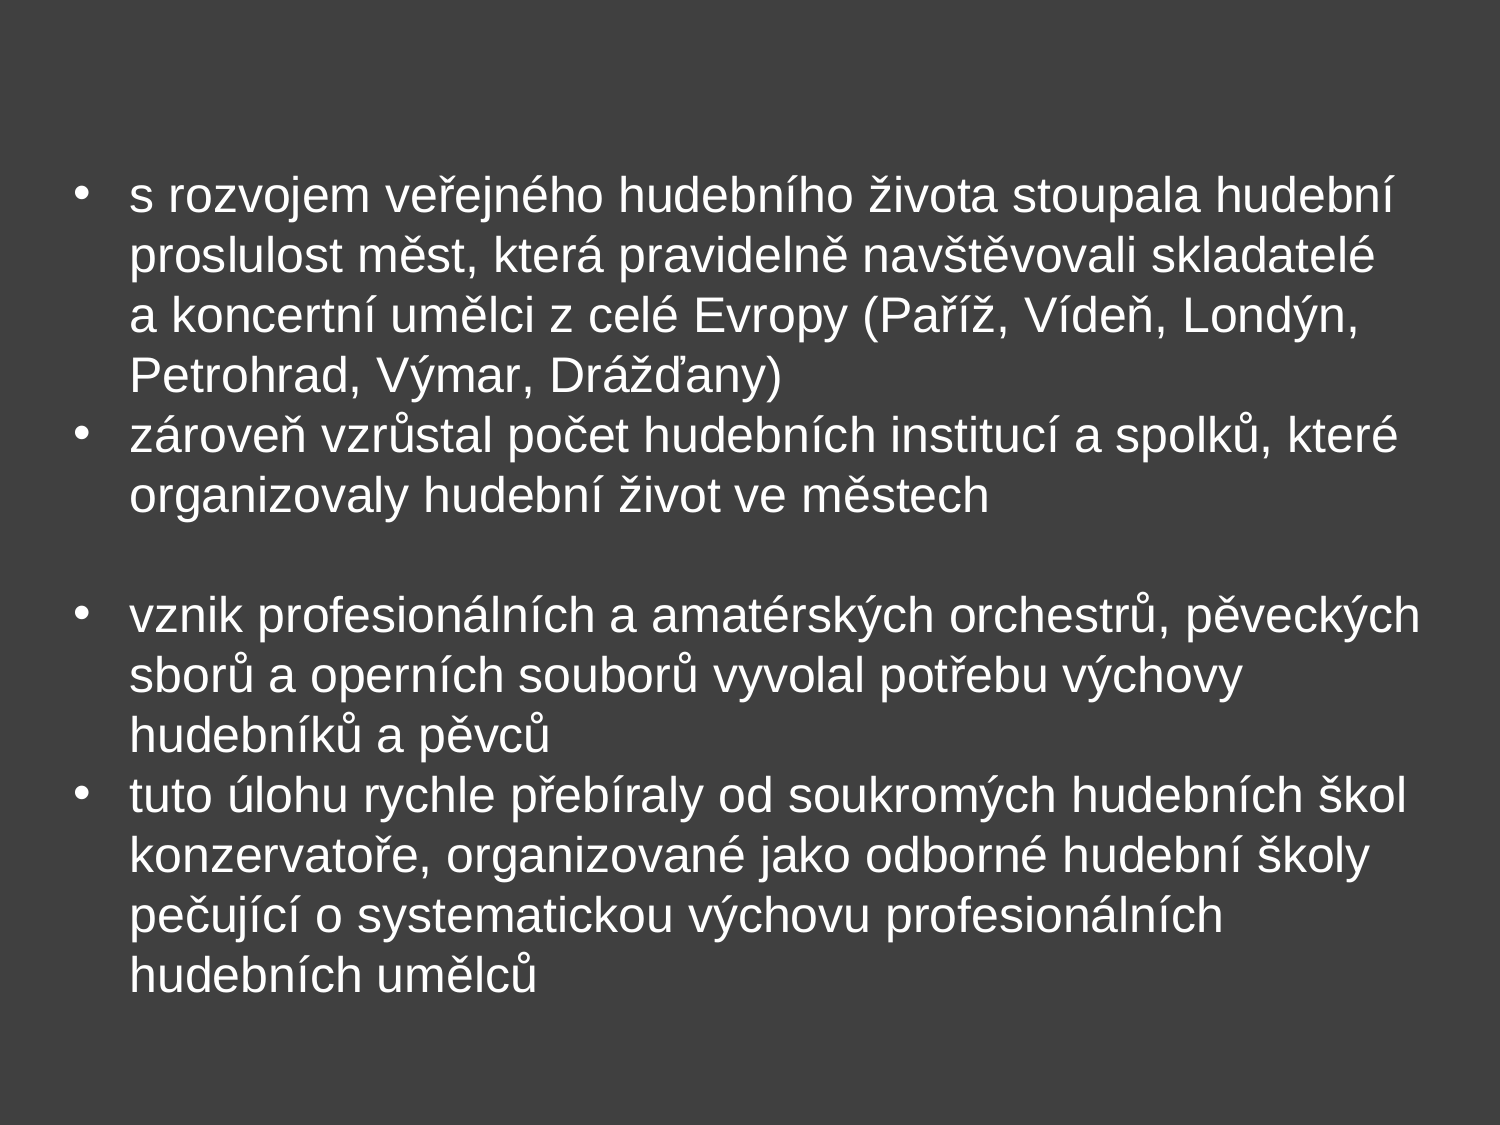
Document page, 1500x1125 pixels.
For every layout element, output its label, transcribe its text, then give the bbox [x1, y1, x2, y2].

list s rozvojem veřejného hudebního života stoupala hudební proslulost měst, která pravidelně navštěvovali skladatelé a koncertní umělci z celé Evropy (Paříž, Vídeň, Londýn, Petrohrad, Výmar, Drážďany) zároveň vzrůstal počet hudebních institucí a spolků, které organizovaly hudební život ve městech vznik profesionálních a amatérských orchestrů, pěveckých sborů a operních souborů vyvolal potřebu výchovy hudebníků a pěvců tuto úlohu rychle přebíraly od soukromých hudebních škol konzervatoře, organizované jako odborné hudební školy pečující o systematickou výchovu profesionálních hudebních umělců [58, 35, 1471, 1125]
